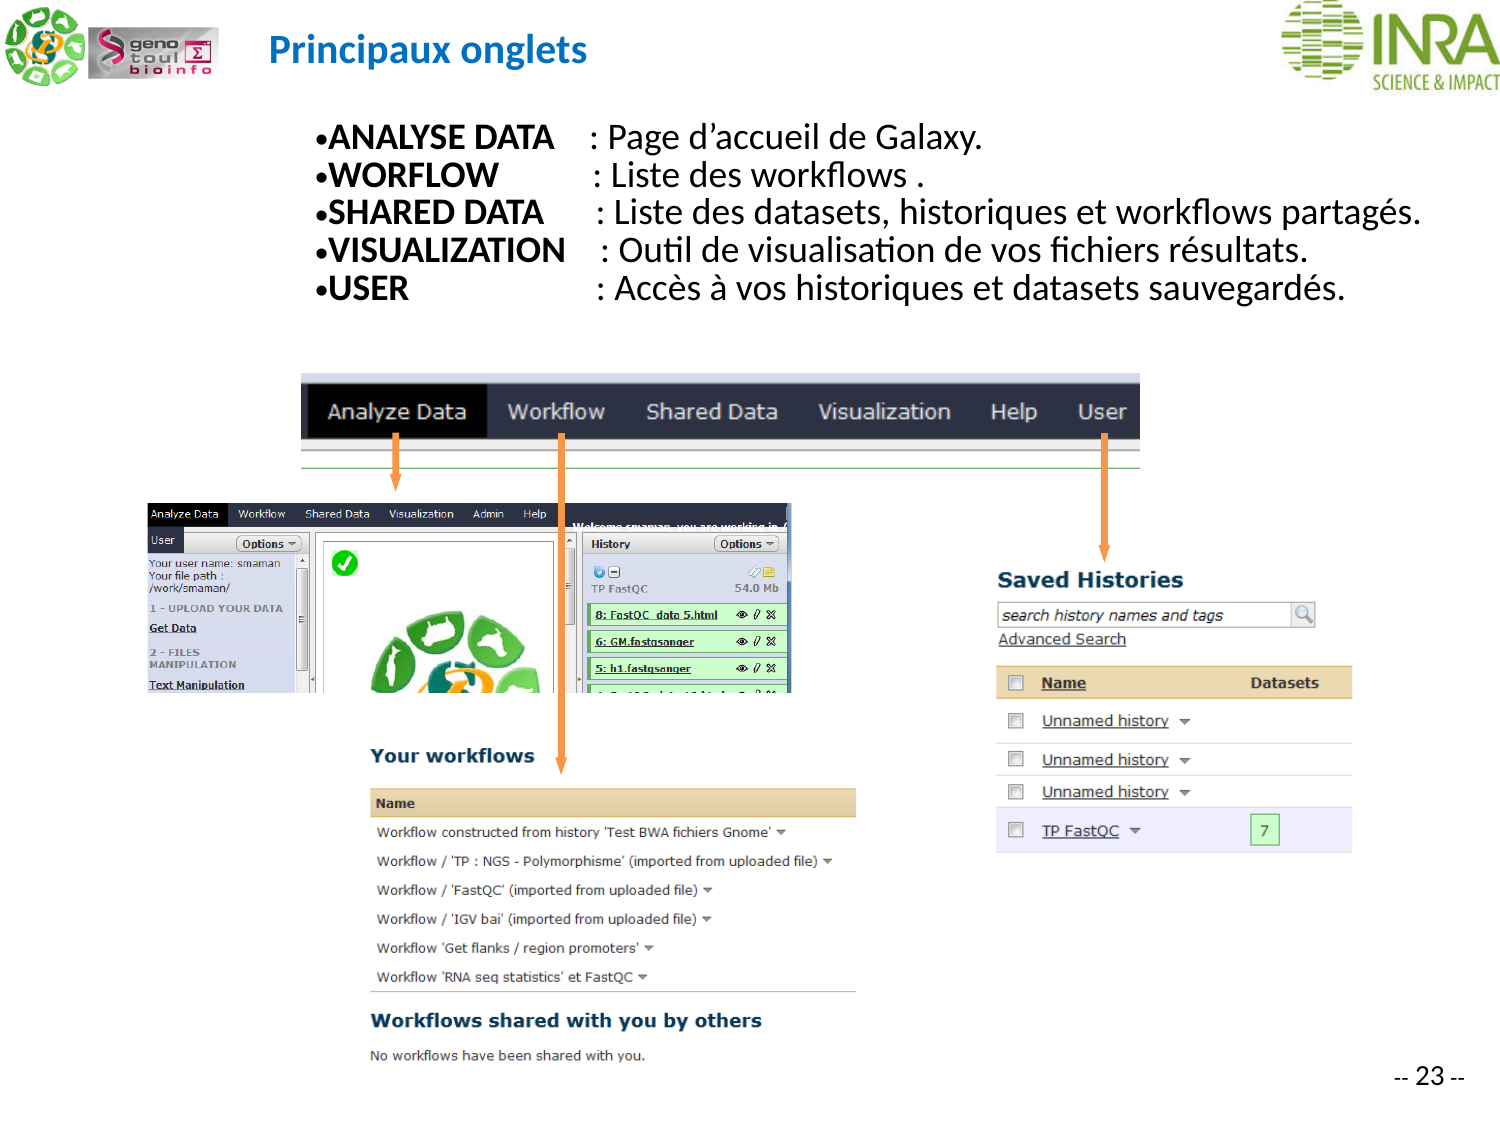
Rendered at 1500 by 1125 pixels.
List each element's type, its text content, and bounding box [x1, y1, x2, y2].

picture [301, 373, 1140, 469]
picture [565, 503, 792, 693]
text_box ANALYSE DATA : Page d’accueil de Galaxy. WORFLOW : Liste des workflows . SHARED DATA : Liste des datasets, historiques et workflows partagés. VISUALIZATION : Outil de visualisation de vos fichiers résultats. USER : Accès à vos historiques et datasets sauvegardés. [0, 113, 1471, 358]
picture [147, 503, 558, 693]
text_box Principaux onglets [253, 24, 1270, 91]
picture [360, 739, 857, 1079]
picture [5, 7, 85, 86]
picture [986, 562, 1353, 858]
picture [88, 27, 219, 79]
picture [1281, 0, 1500, 110]
